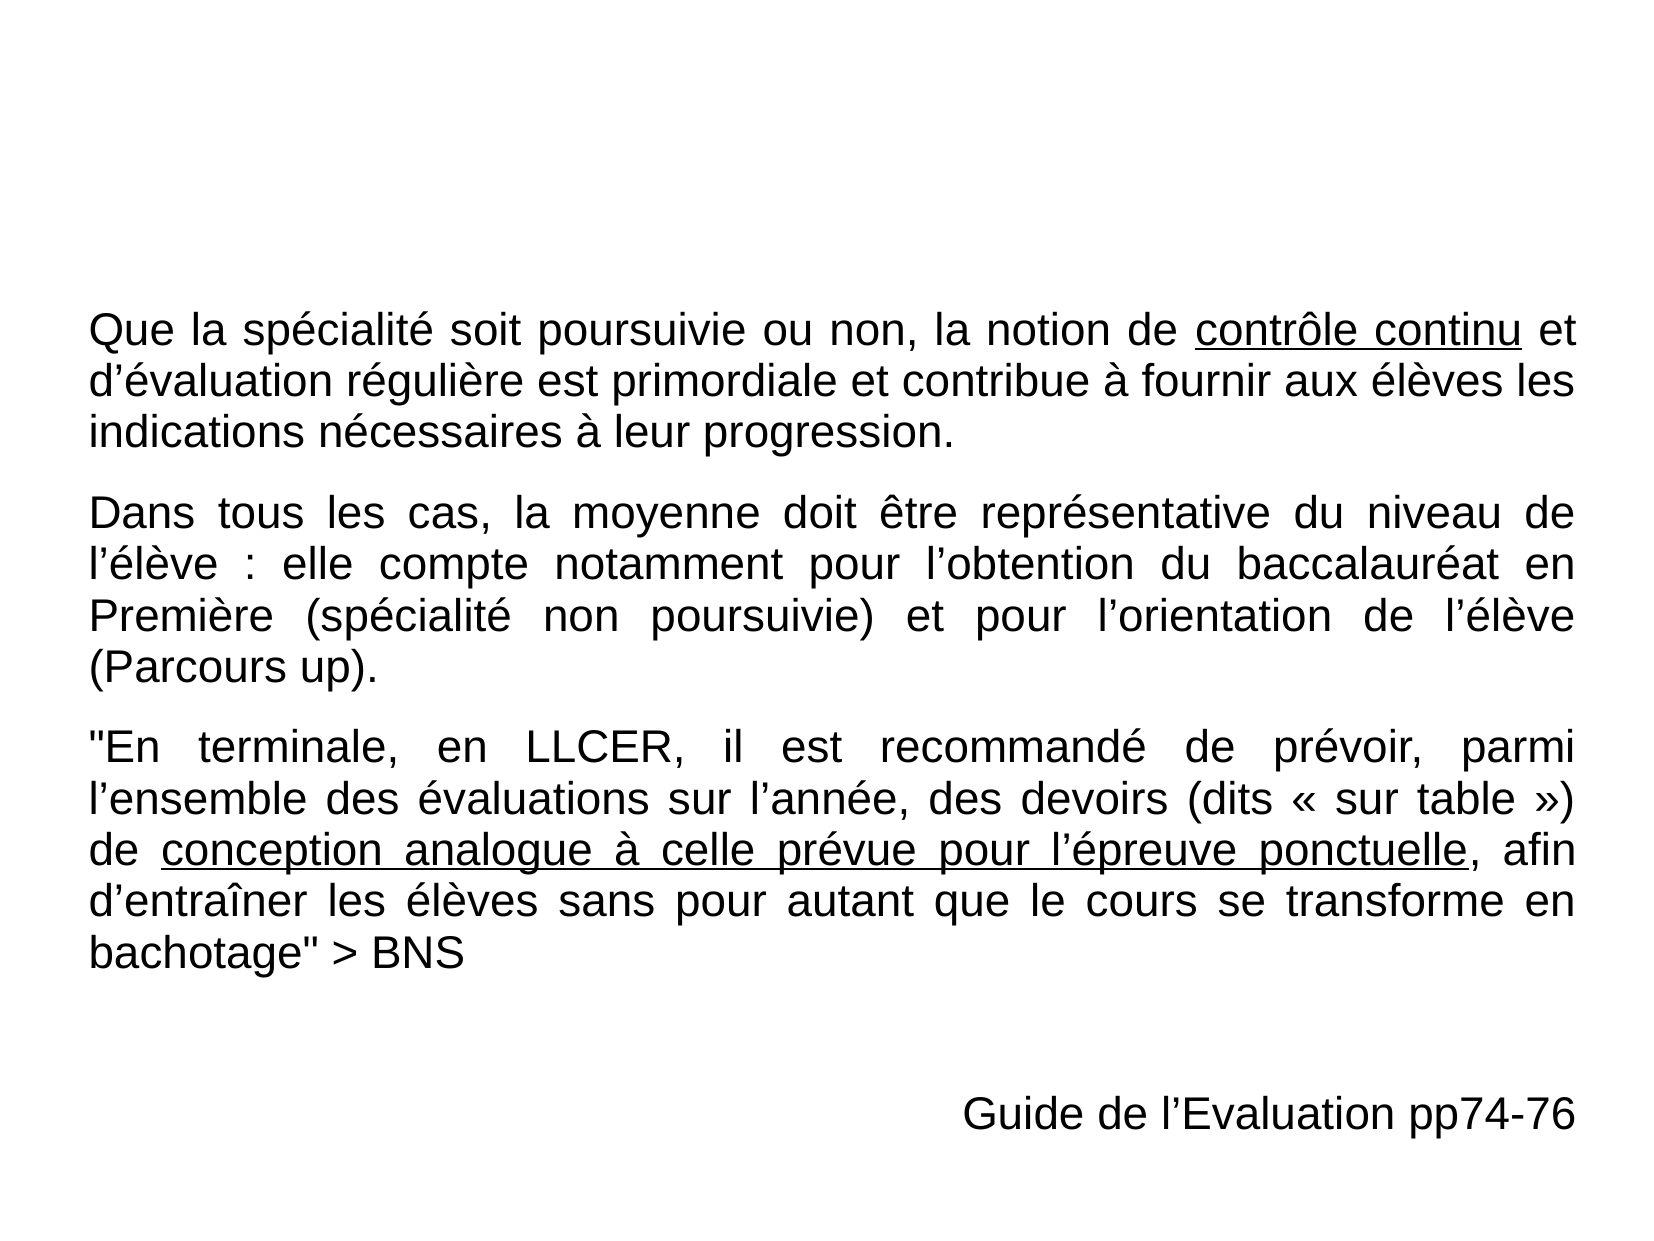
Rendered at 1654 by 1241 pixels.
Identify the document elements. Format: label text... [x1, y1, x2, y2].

list Que la spécialité soit poursuivie ou non, la notion de contrôle continu et d’évaluation régulière est primordiale et contribue à fournir aux élèves les indications nécessaires à leur progression. Dans tous les cas, la moyenne doit être représentative du niveau de l’élève : elle compte notamment pour l’obtention du baccalauréat en Première (spécialité non poursuivie) et pour l’orientation de l’élève (Parcours up). "En terminale, en LLCER, il est recommandé de prévoir, parmi l’ensemble des évaluations sur l’année, des devoirs (dits « sur table ») de conception analogue à celle prévue pour l’épreuve ponctuelle, afin d’entraîner les élèves sans pour autant que le cours se transforme en bachotage" > BNS Guide de l’Evaluation pp74-76 [88, 303, 1577, 1189]
